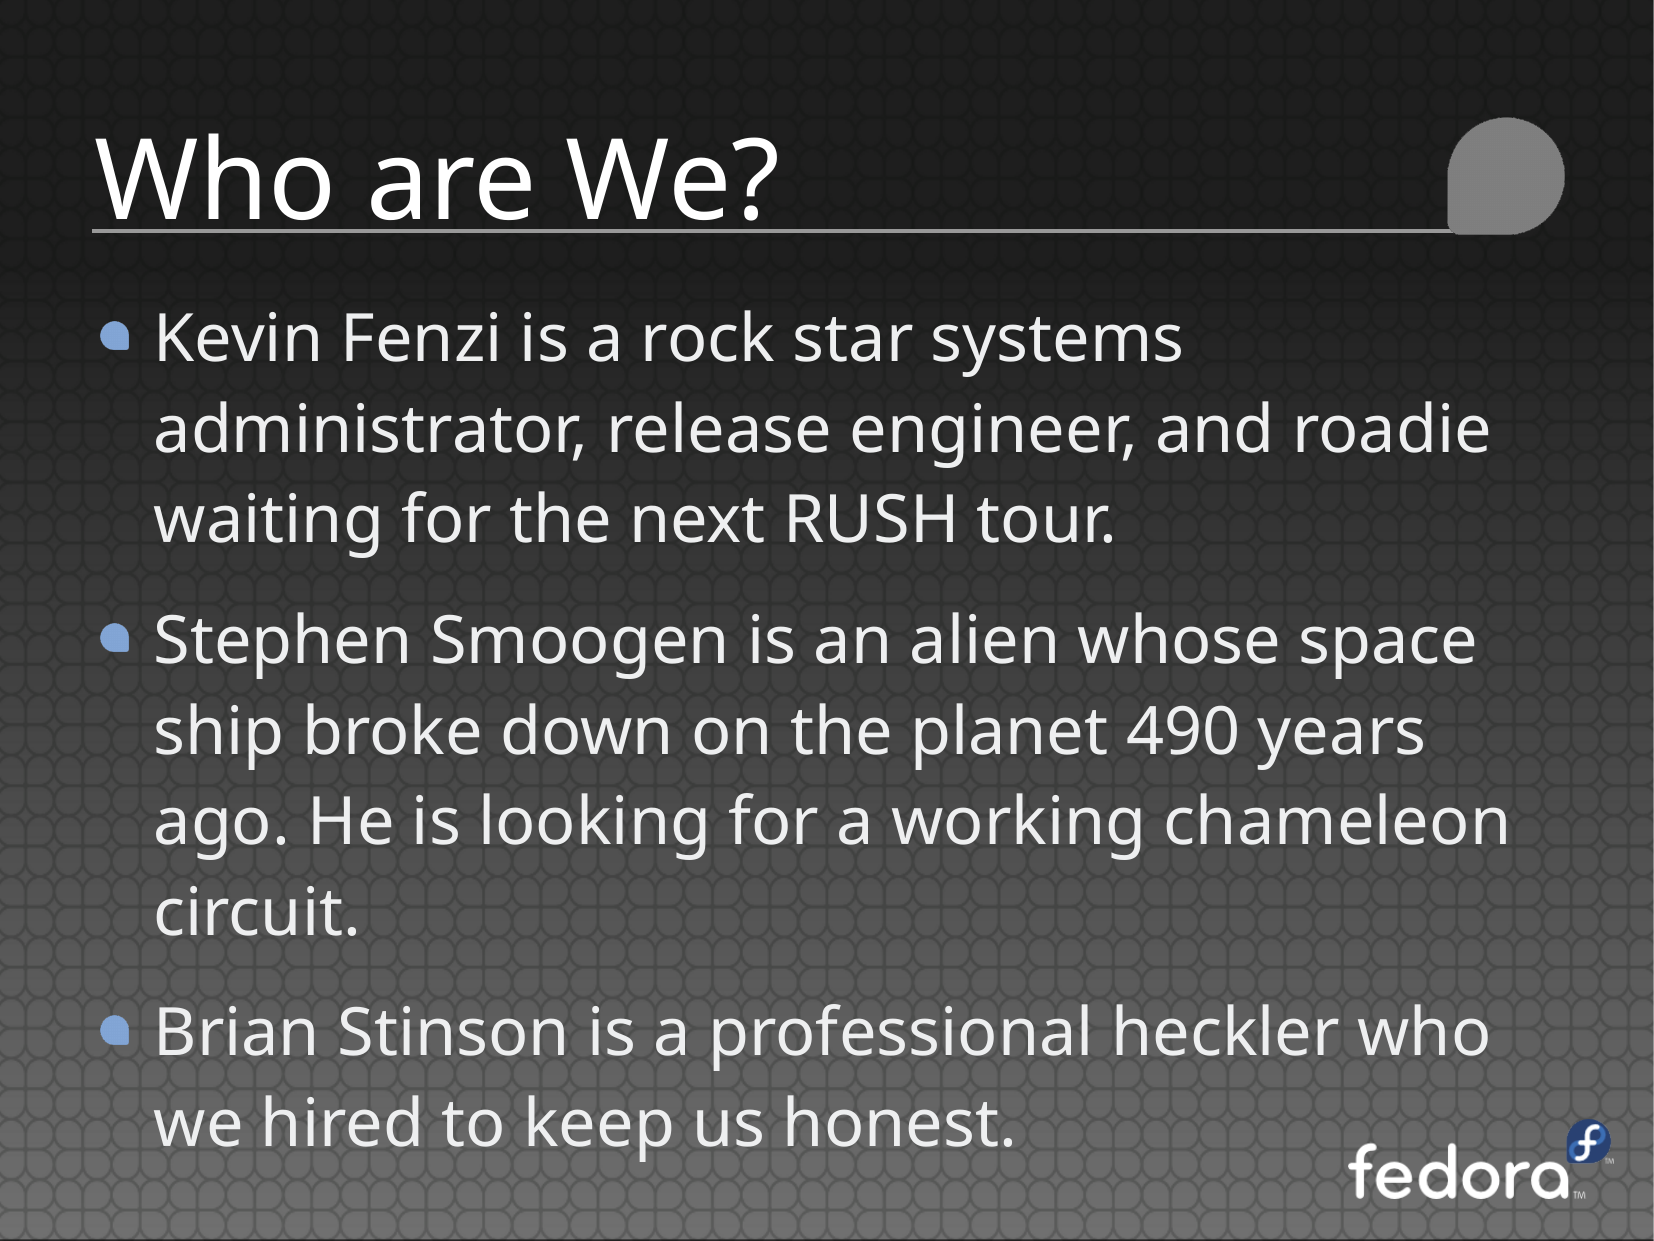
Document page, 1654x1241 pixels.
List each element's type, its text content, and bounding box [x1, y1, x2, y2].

title Who are We? [94, 100, 1426, 251]
list Kevin Fenzi is a rock star systems administrator, release engineer, and roadie waiting for the next RUSH tour. Stephen Smoogen is an alien whose space ship broke down on the planet 490 years ago. He is looking for a working chameleon circuit. Brian Stinson is a professional heckler who we hired to keep us honest. [82, 290, 1571, 1094]
picture [0, 0, 1654, 1241]
